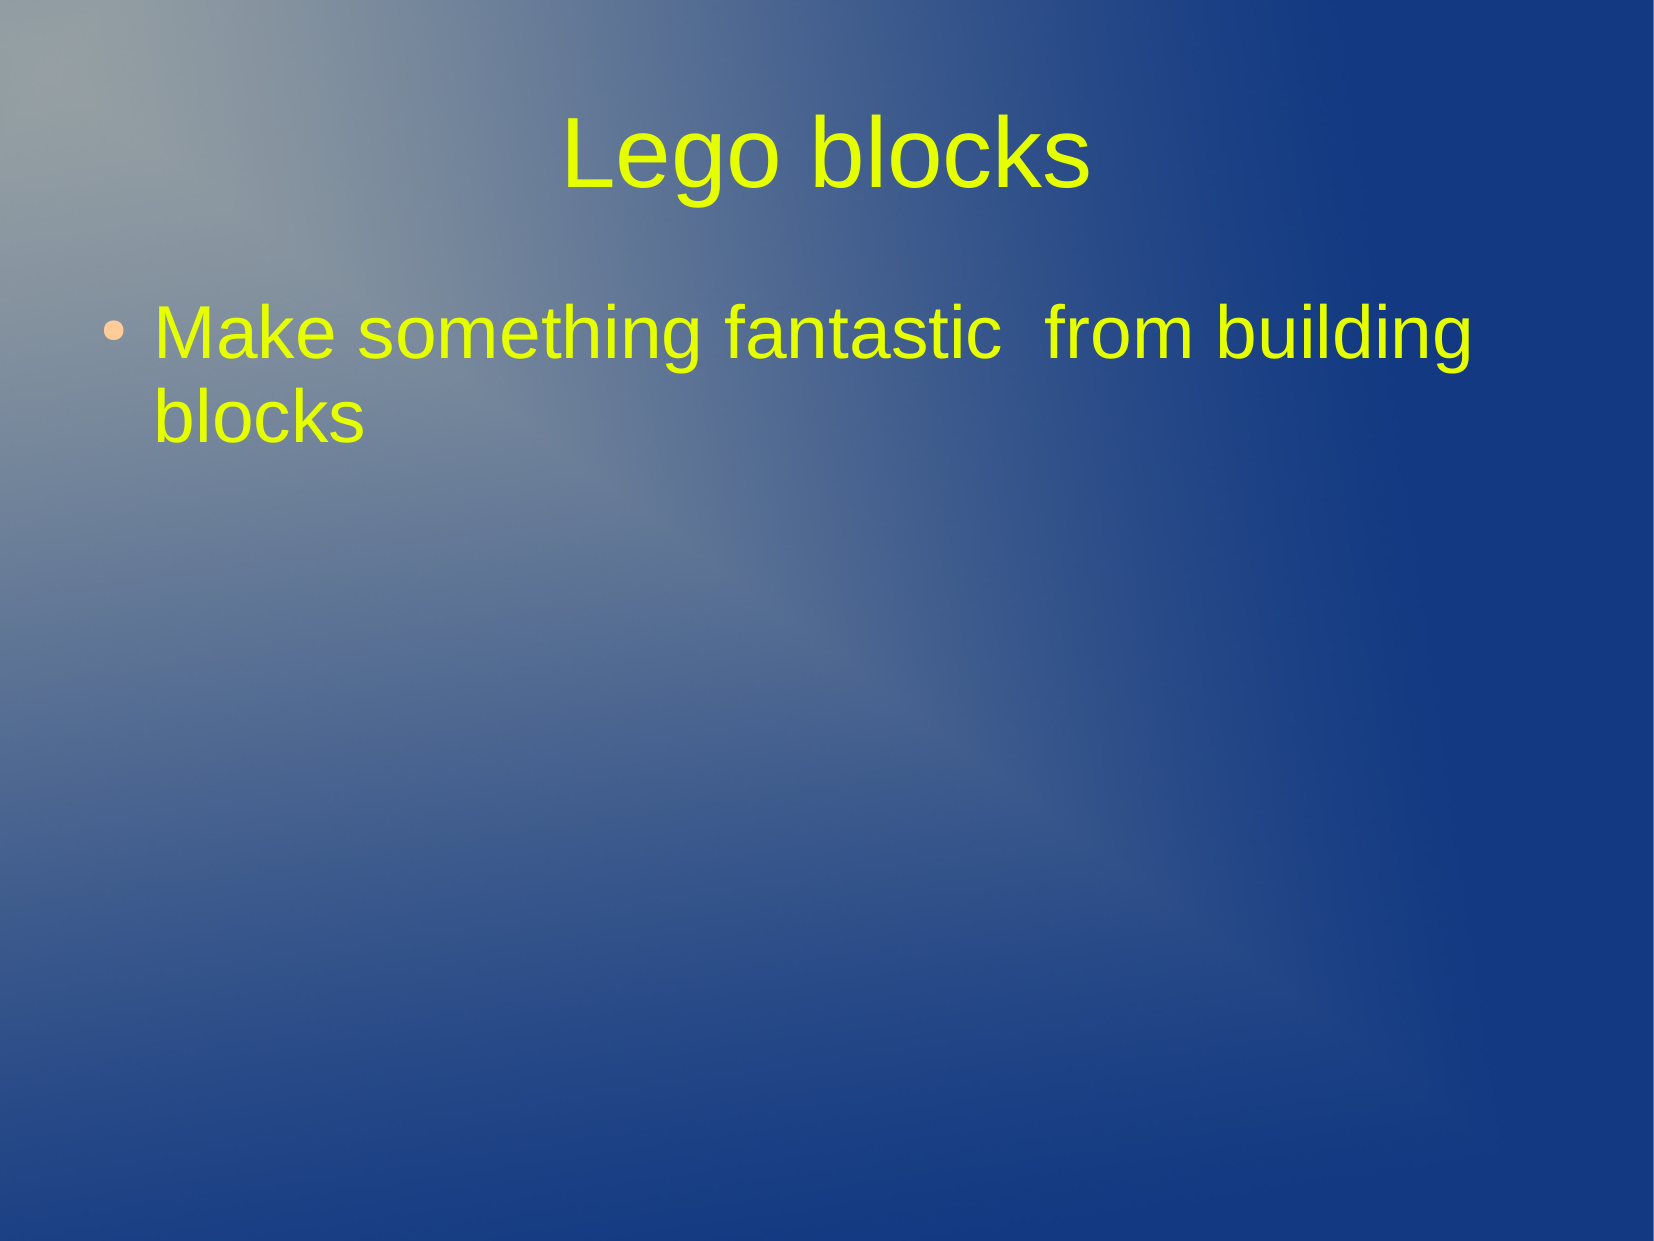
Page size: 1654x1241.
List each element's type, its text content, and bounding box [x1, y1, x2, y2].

picture [0, 0, 1654, 1241]
title Lego blocks [82, 56, 1571, 250]
list Make something fantastic from building blocks [82, 290, 1571, 1094]
